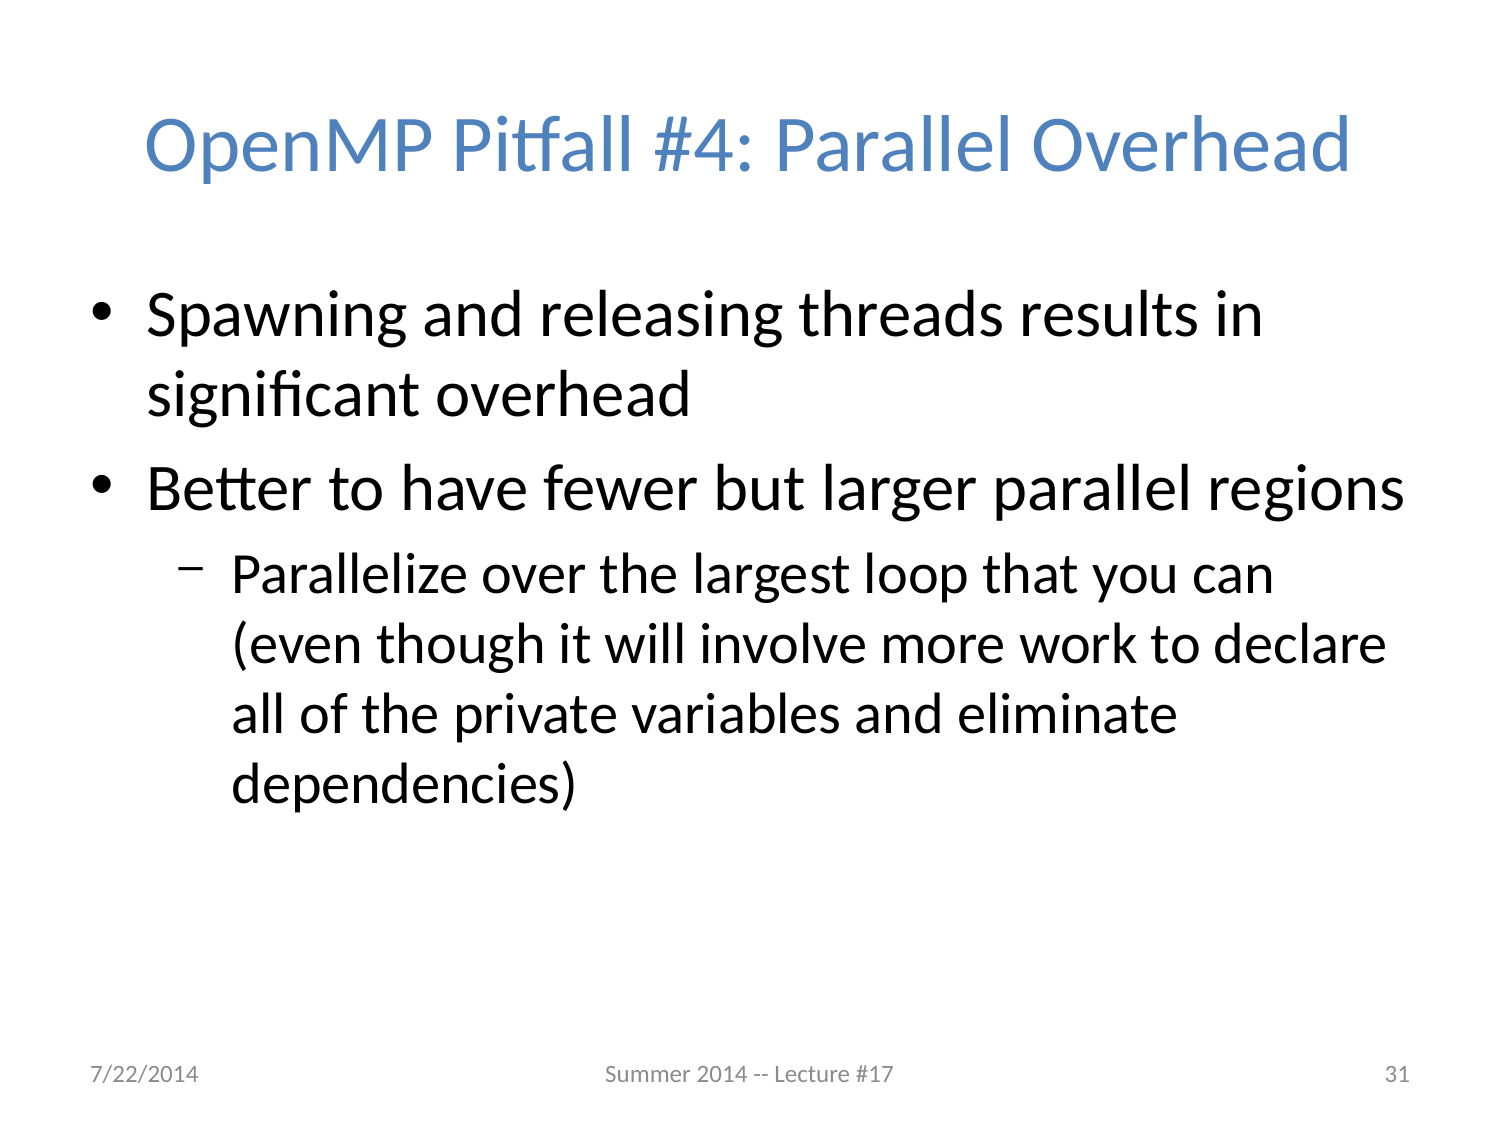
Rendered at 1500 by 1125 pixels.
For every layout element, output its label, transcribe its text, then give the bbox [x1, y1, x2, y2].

slide_number 7/22/2014 [75, 1042, 425, 1103]
list Spawning and releasing threads results in significant overhead Better to have fewer but larger parallel regions Parallelize over the largest loop that you can (even though it will involve more work to declare all of the private variables and eliminate dependencies) [75, 262, 1425, 1073]
footer Summer 2014 -- Lecture #17 [512, 1042, 988, 1103]
slide_number <number> [1074, 1042, 1425, 1103]
title OpenMP Pitfall #4: Parallel Overhead [75, 45, 1425, 233]
